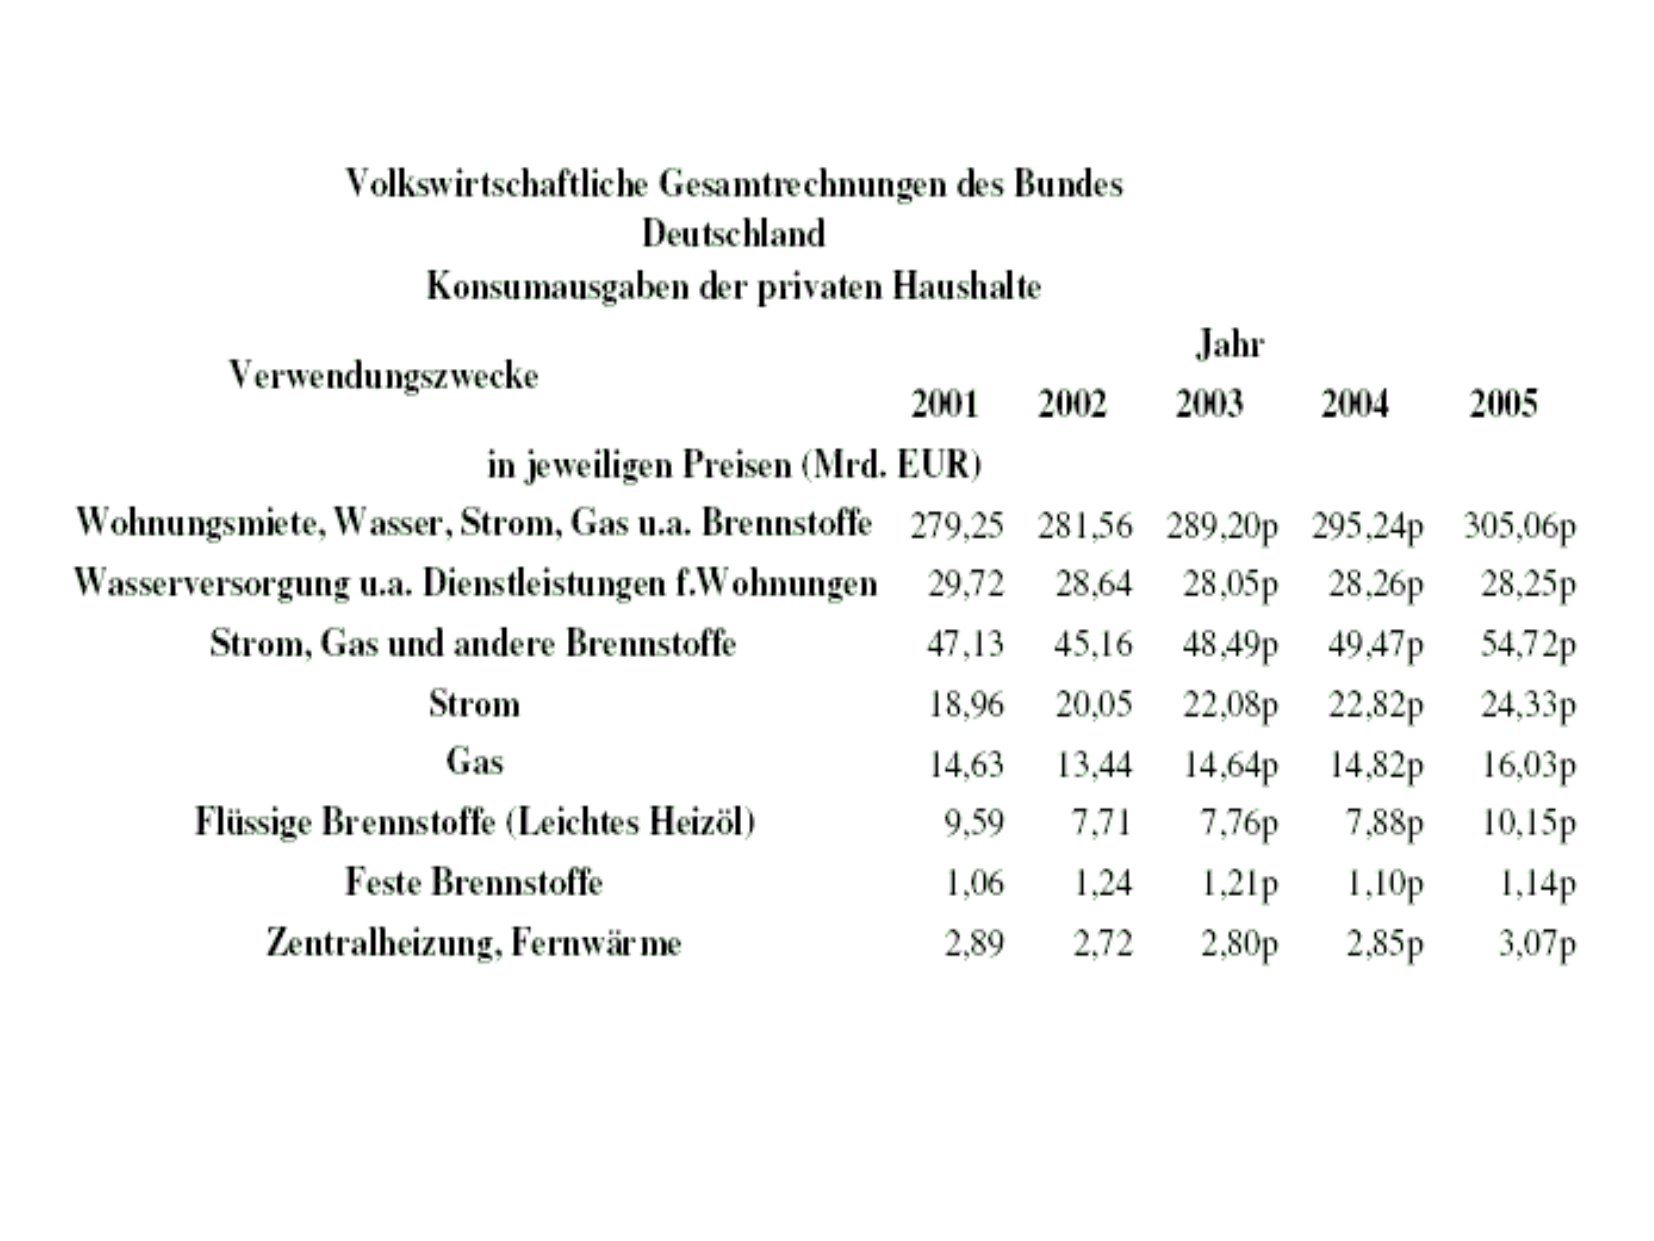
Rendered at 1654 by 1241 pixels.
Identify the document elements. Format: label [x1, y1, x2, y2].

picture [45, 158, 1611, 1002]
